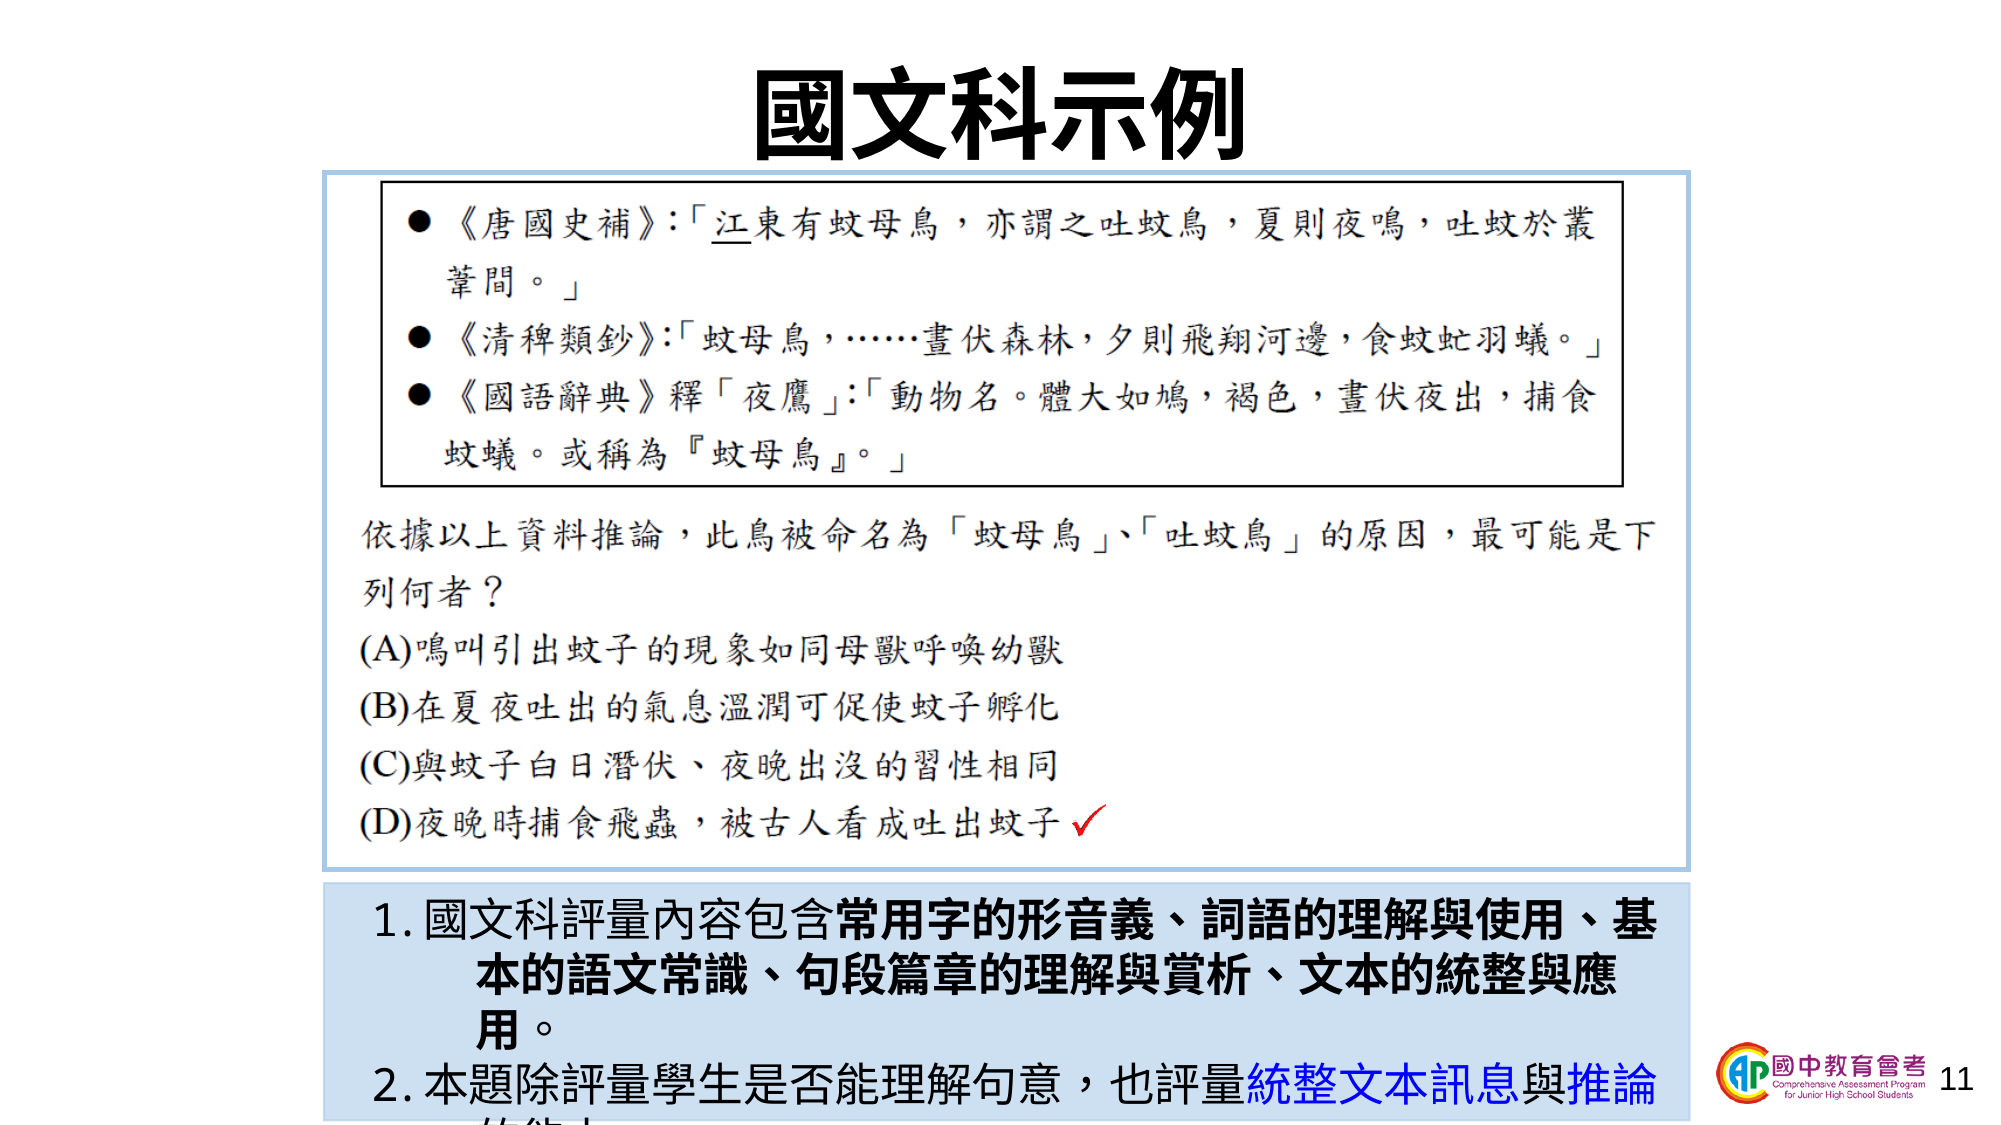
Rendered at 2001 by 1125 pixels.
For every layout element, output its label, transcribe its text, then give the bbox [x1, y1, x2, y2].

picture [351, 175, 1661, 848]
title 國文科示例 [137, 2, 1863, 220]
text_box 國文科評量內容包含常用字的形音義、詞語的理解與使用、基本的語文常識、句段篇章的理解與賞析、文本的統整與應用。 本題除評量學生是否能理解句意，也評量統整文本訊息與推論的能力。 [315, 883, 1693, 1125]
list [324, 172, 1689, 870]
text_box [1923, 1047, 2000, 1108]
